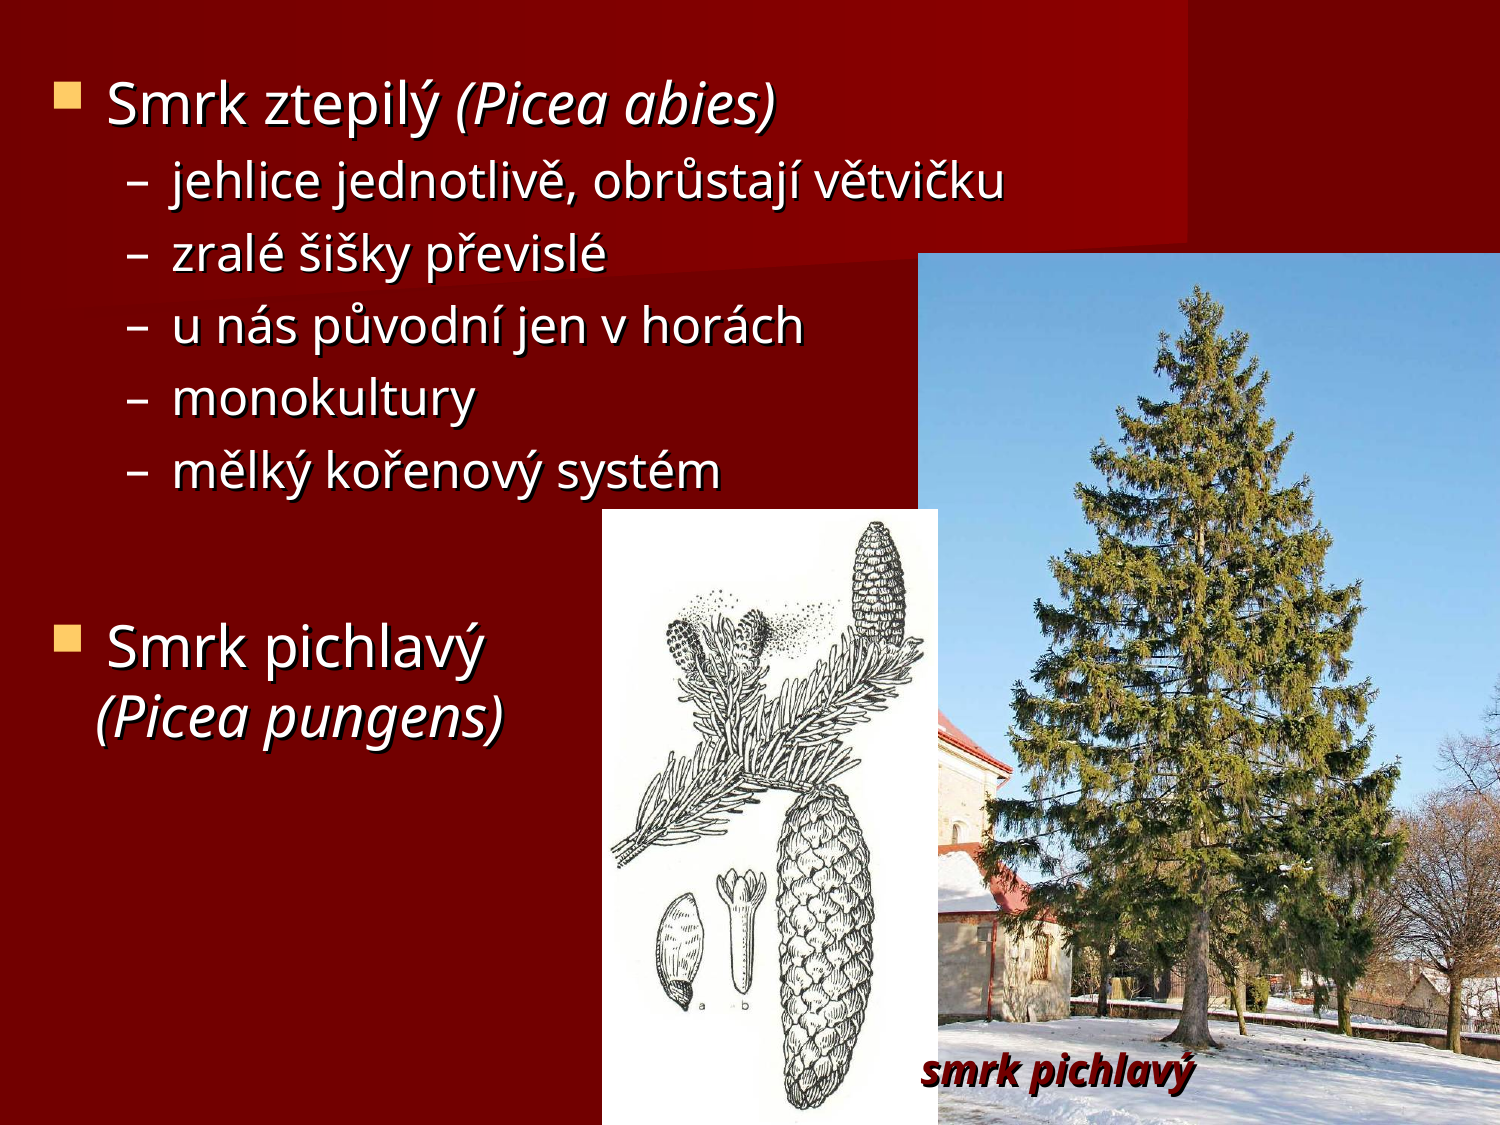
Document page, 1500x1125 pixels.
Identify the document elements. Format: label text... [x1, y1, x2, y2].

picture [602, 253, 1500, 1125]
text_box smrk pichlavý [856, 1011, 1258, 1125]
list Smrk ztepilý (Picea abies) jehlice jednotlivě, obrůstají větvičku zralé šišky převislé u nás původní jen v horách monokultury mělký kořenový systém Smrk pichlavý (Picea pungens) [35, 58, 1386, 842]
